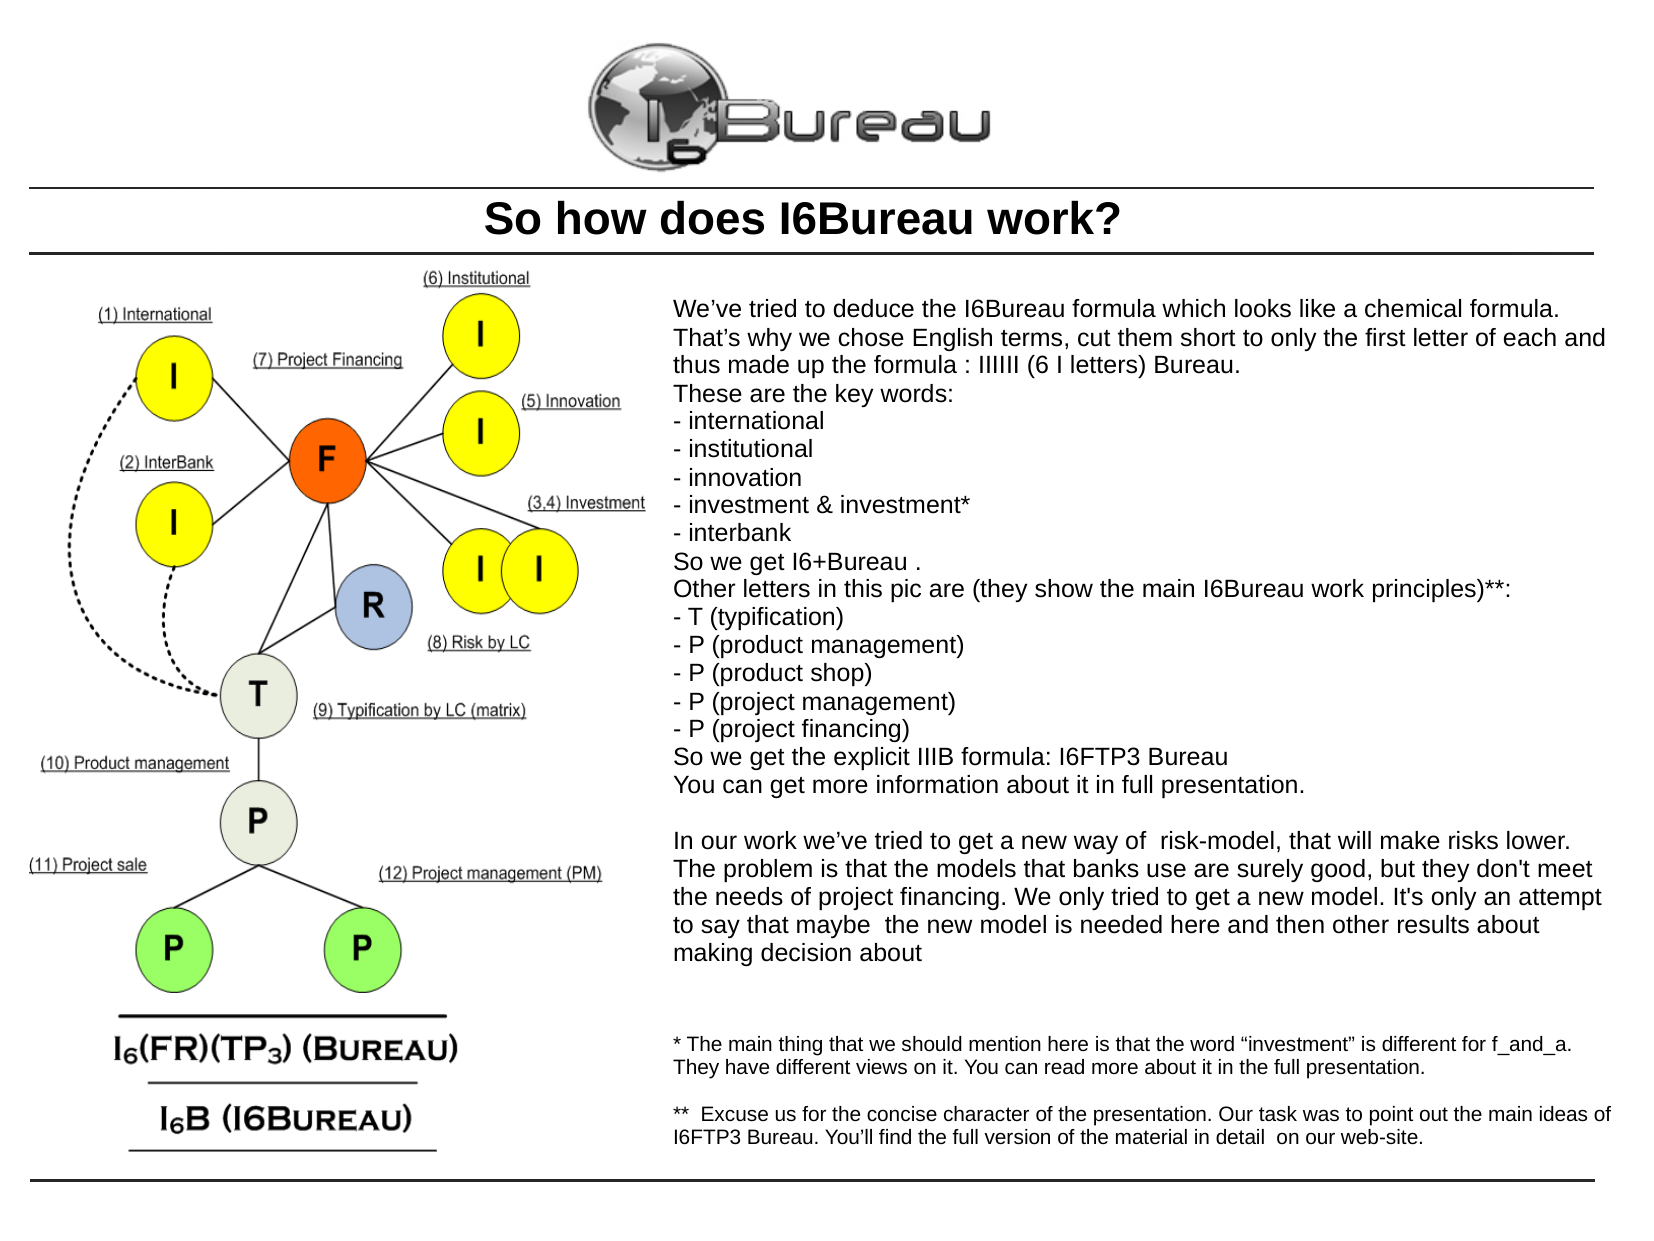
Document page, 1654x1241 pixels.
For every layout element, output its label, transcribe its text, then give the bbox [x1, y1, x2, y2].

picture [566, 5, 1040, 168]
title We’ve tried to deduce the I6Bureau formula which looks like a chemical formula. That’s why we chose English terms, cut them short to only the first letter of each and thus made up the formula : IIIIII (6 I letters) Bureau. These are the key words: - international - institutional - innovation - investment & investment* - interbank So we get I6+Bureau . Other letters in this pic are (they show the main I6Bureau work principles)**: - T (typification) - P (product management) - P (product shop) - P (project management) - P (project financing) So we get the explicit IIIB formula: I6FTP3 Bureau You can get more information about it in full presentation. In our work we’ve tried to get a new way of risk-model, that will make risks lower. The problem is that the models that banks use are surely good, but they don't meet the needs of project financing. We only tried to get a new model. It's only an attempt to say that maybe the new model is needed here and then other results about making decision about * The main thing that we should mention here is that the word “investment” is different for f_and_a. They have different views on it. You can read more about it in the full presentation. ** Excuse us for the concise character of the presentation. Our task was to point out the main ideas of I6FTP3 Bureau. You’ll find the full version of the material in detail on our web-site. [673, 271, 1619, 1206]
title So how does I6Bureau work? [11, 168, 1595, 269]
picture [29, 265, 650, 1152]
